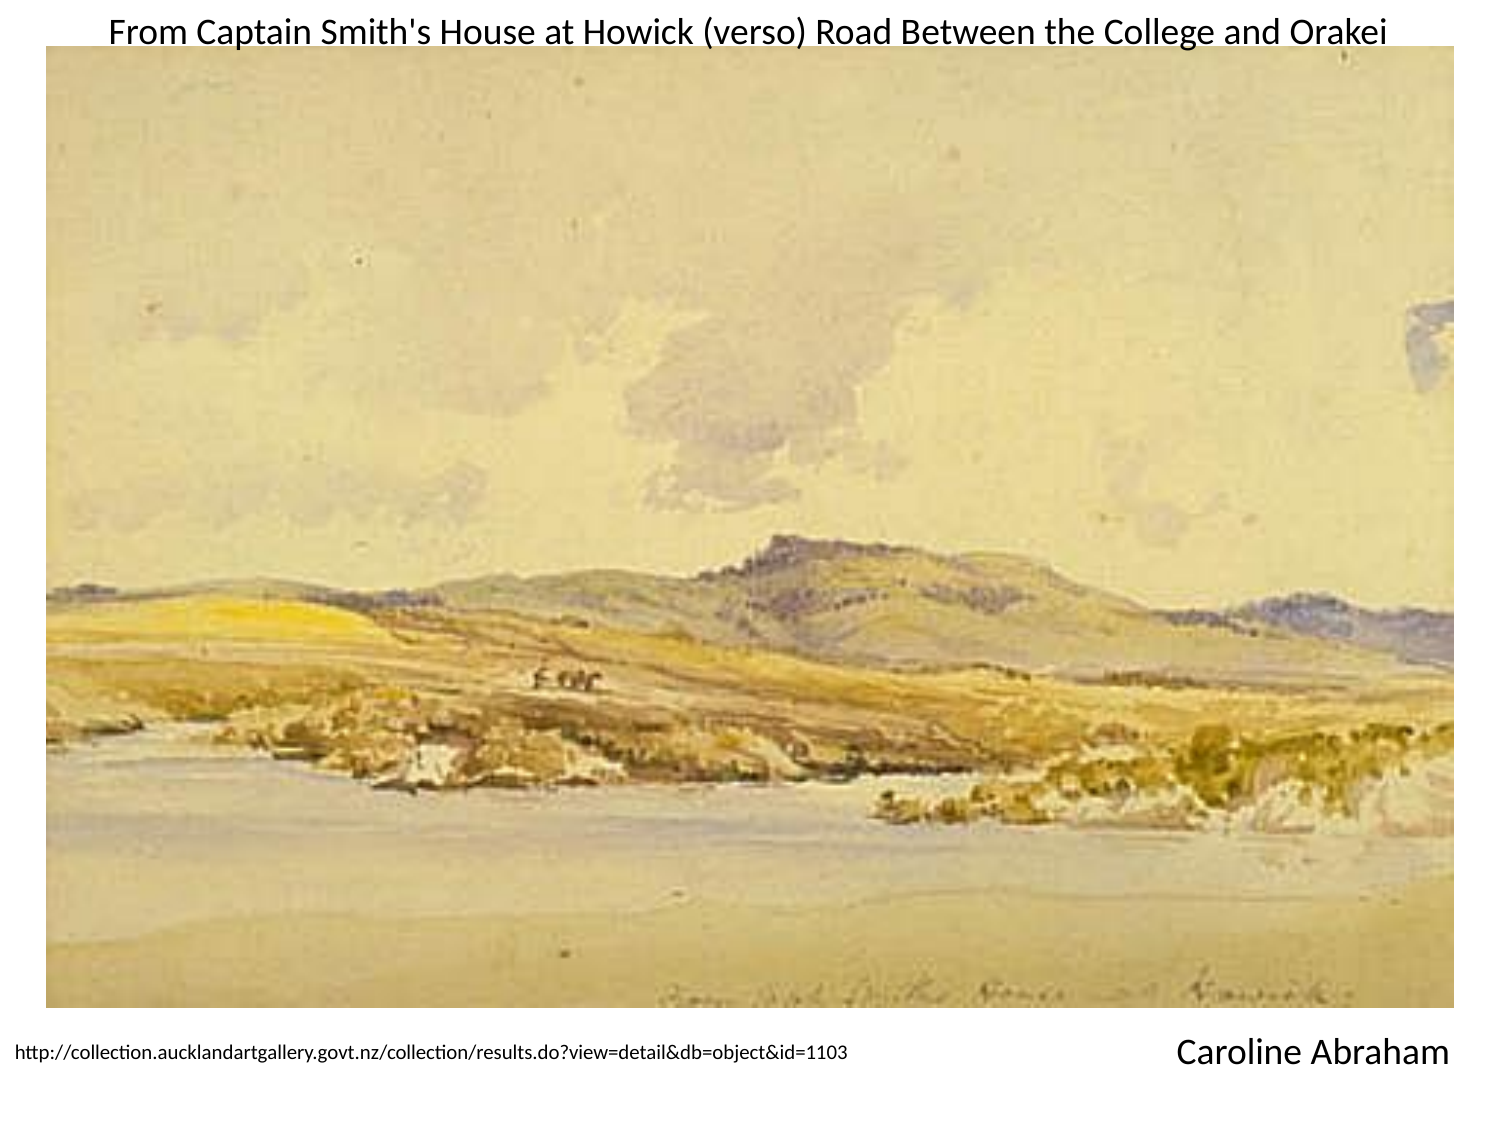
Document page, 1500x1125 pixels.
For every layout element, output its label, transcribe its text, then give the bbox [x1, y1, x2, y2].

picture [46, 46, 1454, 1008]
text_box Caroline Abraham [1161, 1019, 1474, 1080]
text_box http://collection.aucklandartgallery.govt.nz/collection/results.do?view=detail&db=object&id=1103 [0, 1031, 1114, 1072]
text_box From Captain Smith's House at Howick (verso) Road Between the College and Orakei [93, 0, 1465, 60]
